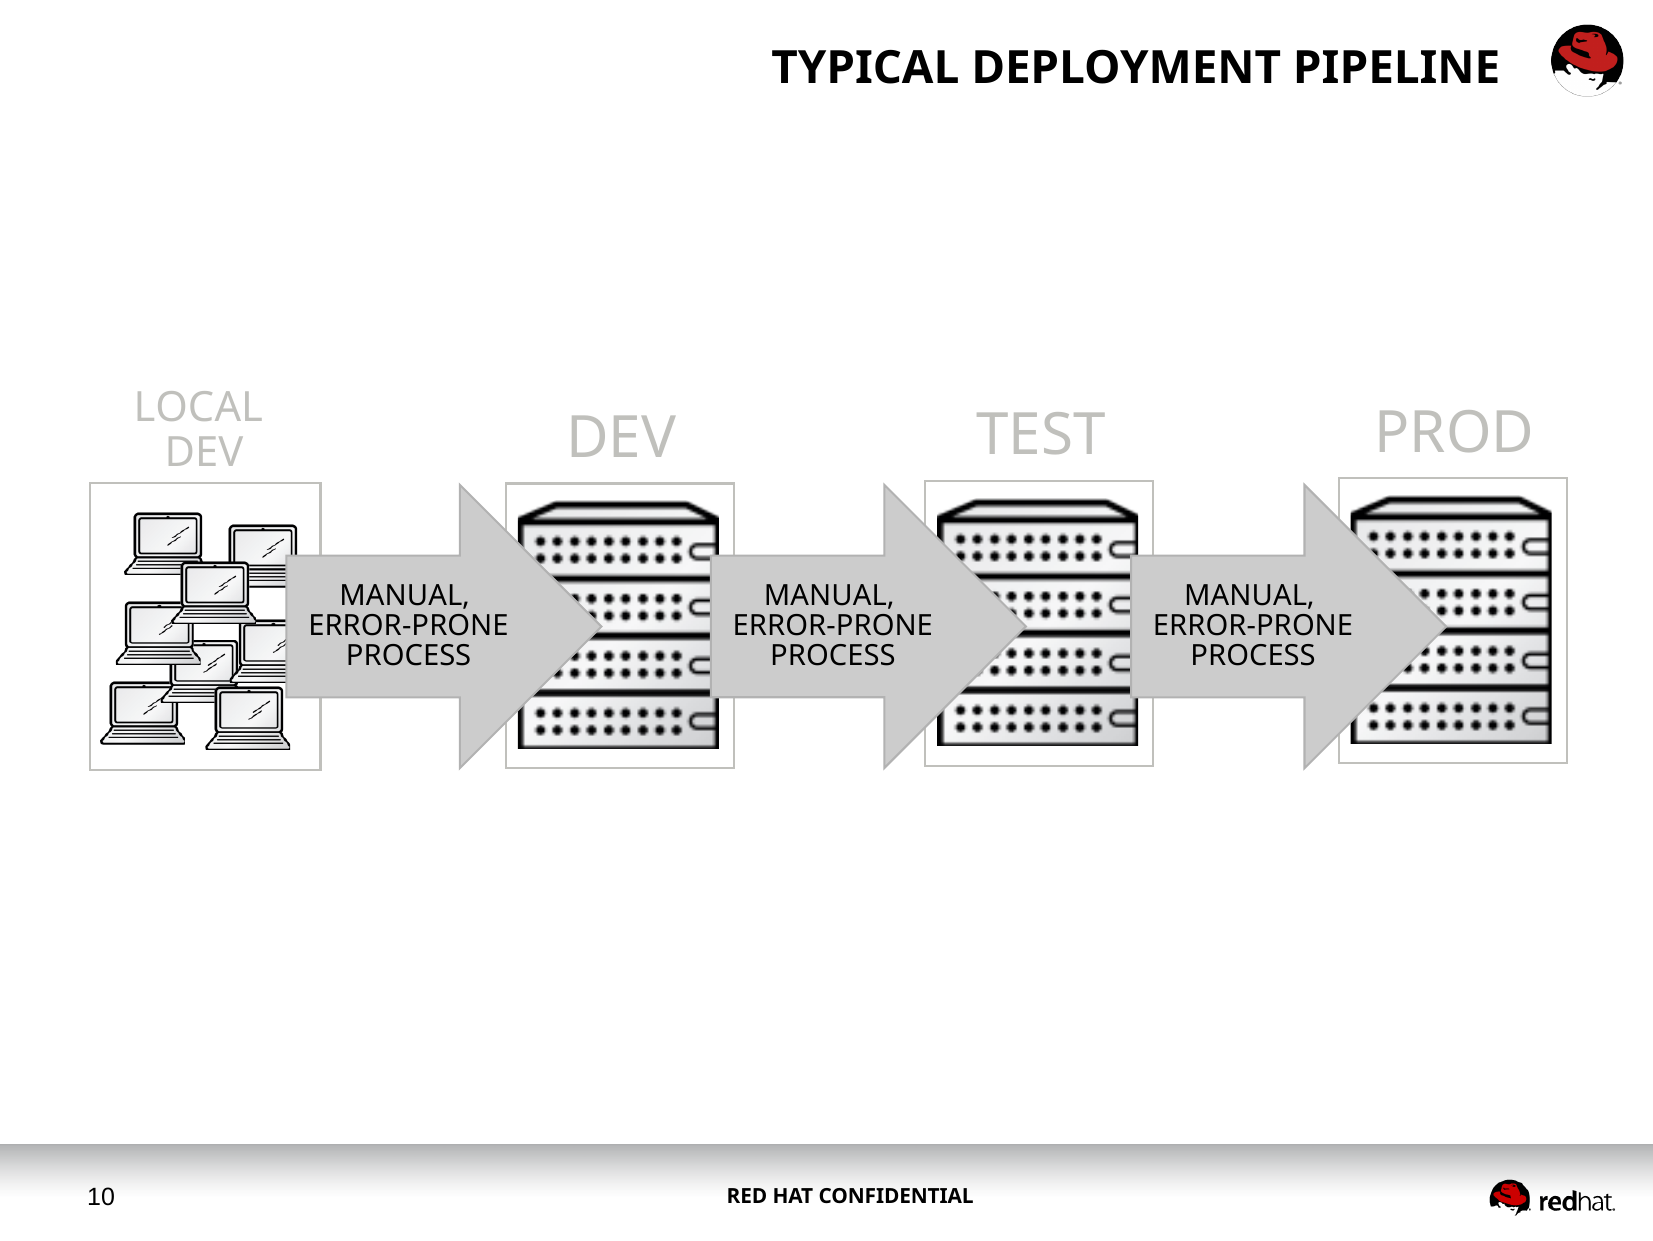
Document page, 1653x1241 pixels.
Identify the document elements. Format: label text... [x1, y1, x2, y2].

picture [0, 1144, 1653, 1241]
text_box LOCAL DEV [118, 377, 289, 483]
picture [517, 500, 719, 749]
text_box MANUAL, ERROR-PRONE PROCESS [1131, 484, 1447, 769]
text_box MANUAL, ERROR-PRONE PROCESS [286, 484, 602, 769]
text_box TEST [961, 396, 1121, 475]
text_box PROD [1359, 394, 1549, 473]
picture [1551, 24, 1624, 97]
text_box MANUAL, ERROR-PRONE PROCESS [710, 484, 1026, 769]
picture [100, 512, 305, 750]
text_box DEV [551, 399, 692, 478]
picture [937, 498, 1139, 746]
picture [1350, 495, 1552, 744]
title TYPICAL DEPLOYMENT PIPELINE [75, 37, 1501, 94]
